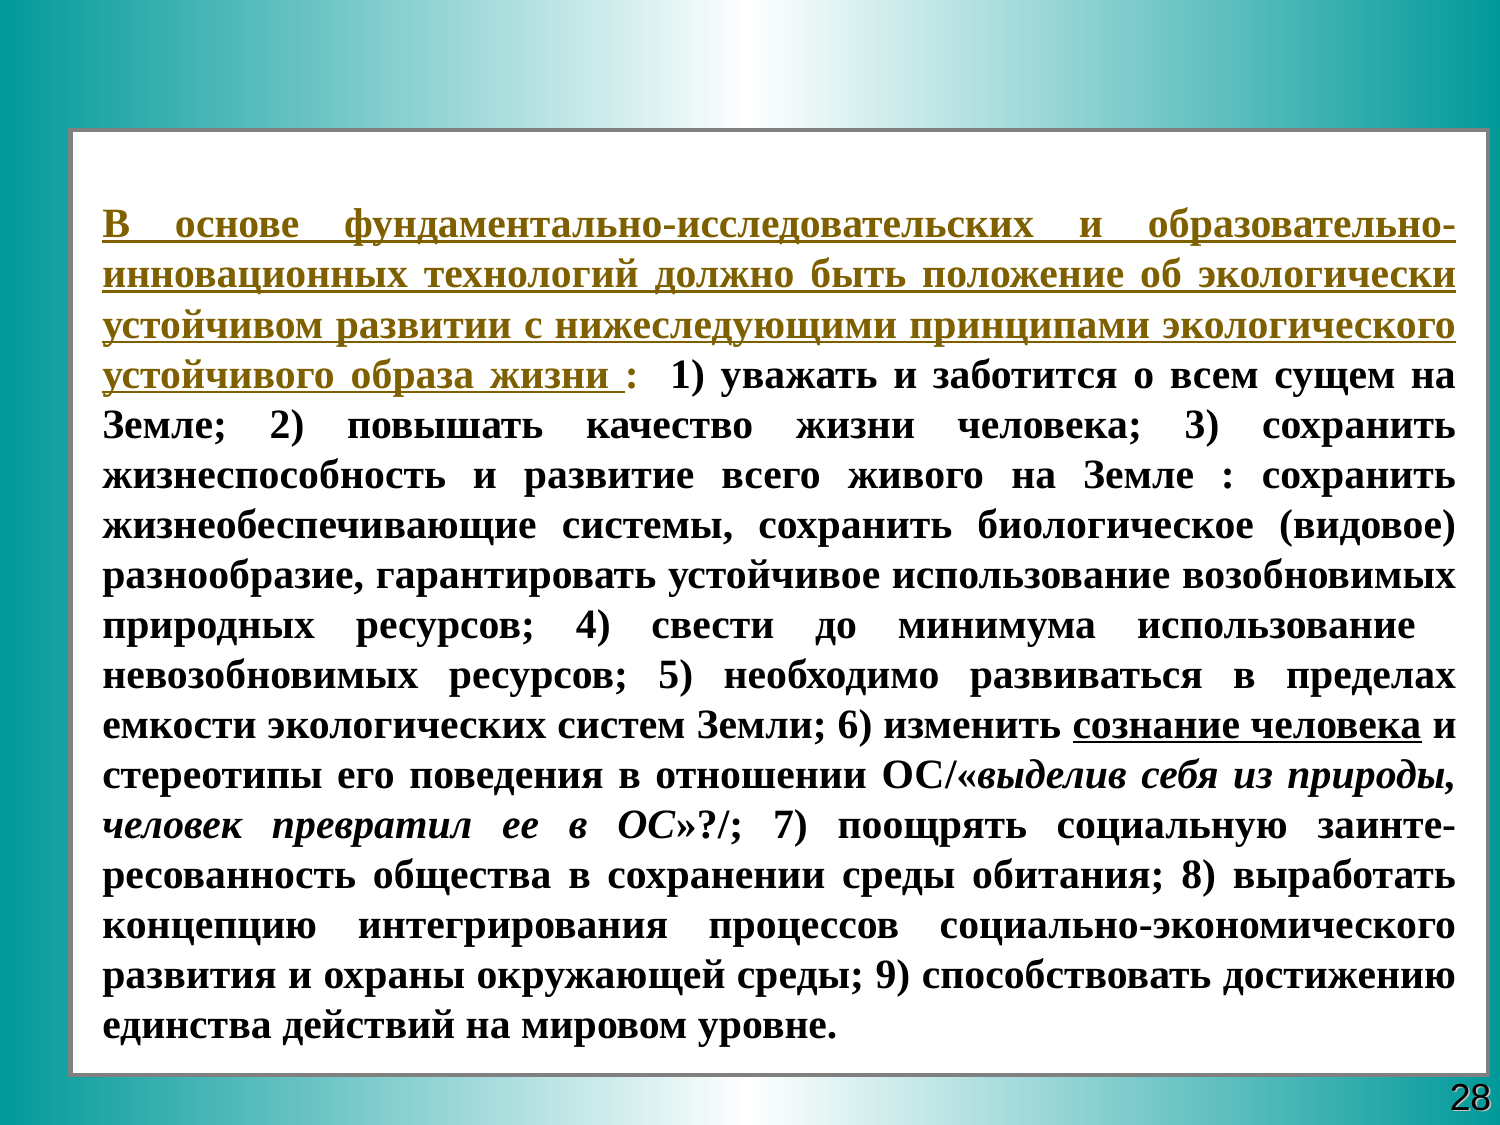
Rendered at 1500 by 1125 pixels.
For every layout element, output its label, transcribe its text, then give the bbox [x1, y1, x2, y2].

list [70, 129, 1489, 1075]
text_box В основе фундаментально-исследовательских и образовательно- инновационных технологий должно быть положение об экологически устойчивом развитии с нижеследующими принципами экологического устойчивого образа жизни : 1) уважать и заботится о всем сущем на Земле; 2) повышать качество жизни человека; 3) сохранить жизнеспособность и развитие всего живого на Земле : сохранить жизнеобеспечивающие системы, сохранить биологическое (видовое) разнообразие, гарантировать устойчивое использование возобновимых природных ресурсов; 4) свести до минимума использование невозобновимых ресурсов; 5) необходимо развиваться в пределах емкости экологических систем Земли; 6) изменить сознание человека и стереотипы его поведения в отношении ОС/«выделив себя из природы, человек превратил ее в ОС»?/; 7) поощрять социальную заинте-ресованность общества в сохранении среды обитания; 8) выработать концепцию интегрирования процессов социально-экономического развития и охраны окружающей среды; 9) способствовать достижению единства действий на мировом уровне. [87, 0, 1472, 1054]
